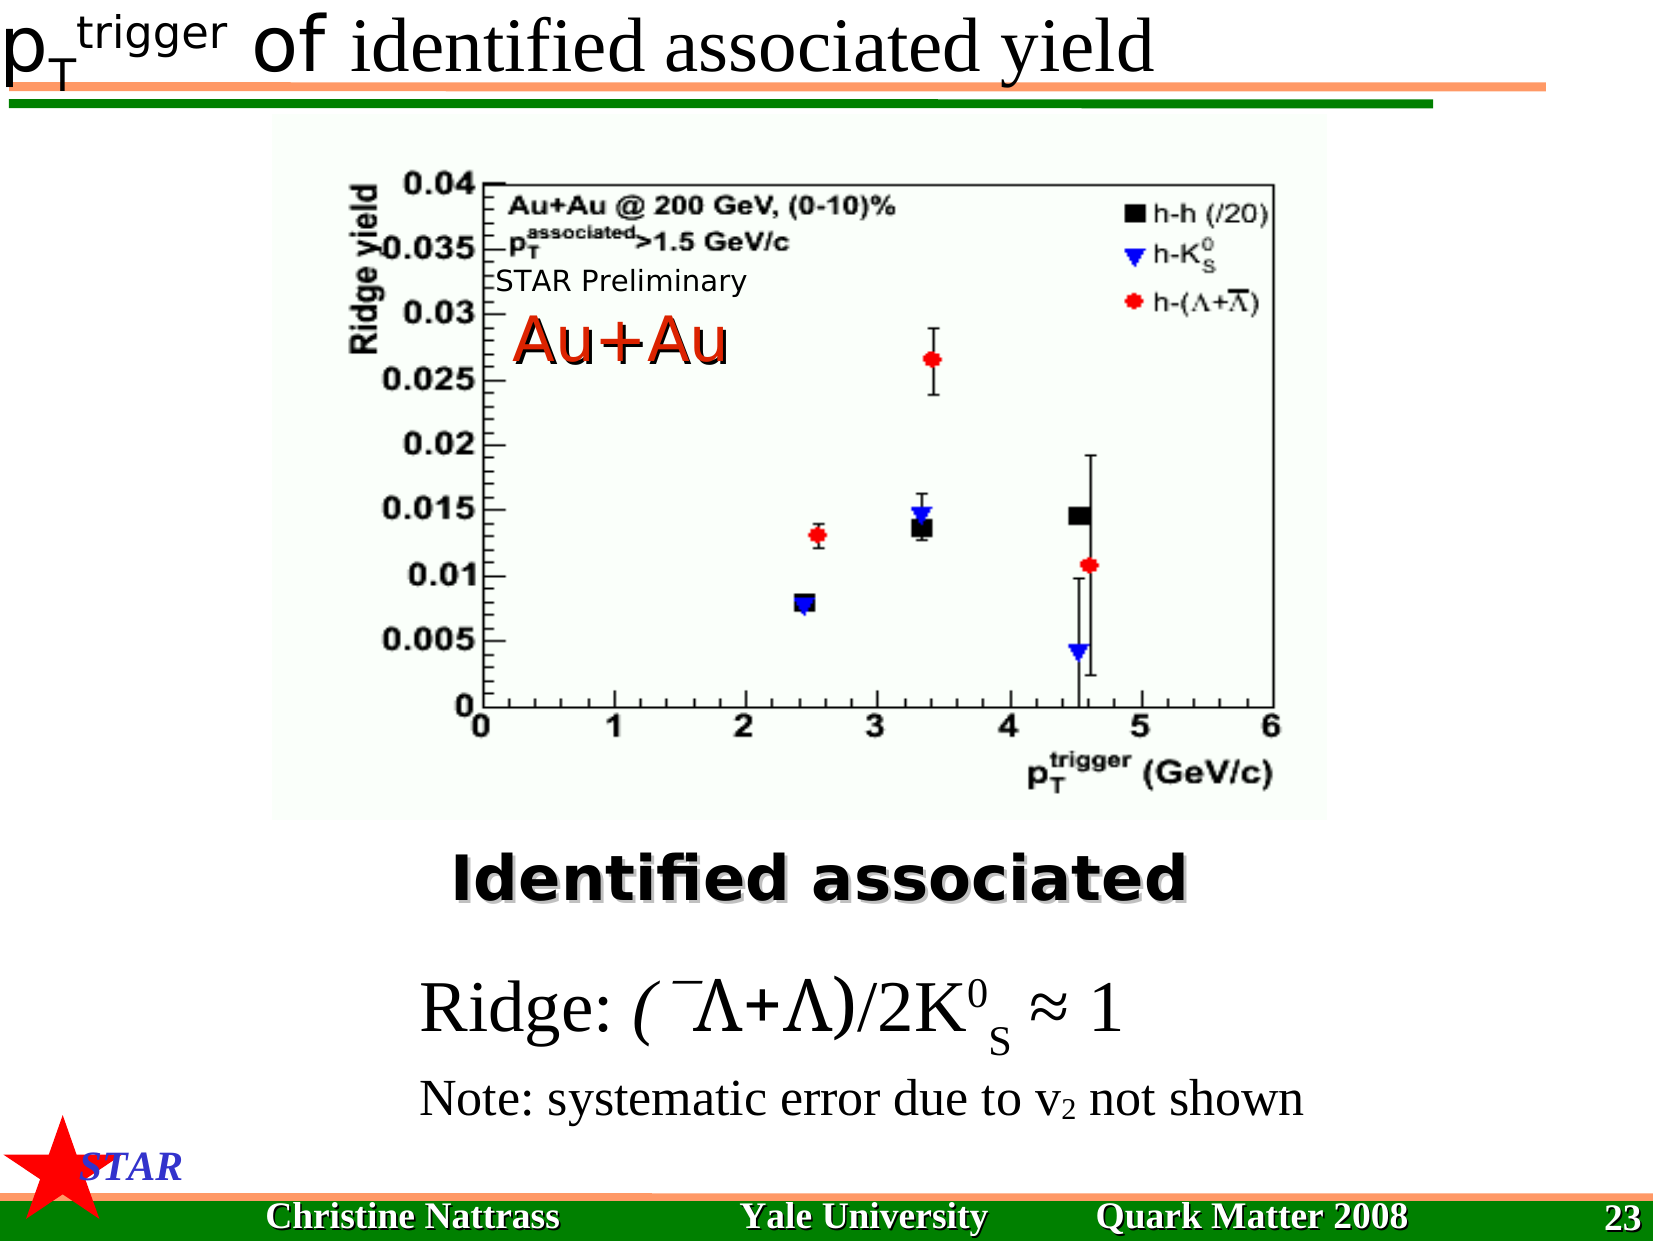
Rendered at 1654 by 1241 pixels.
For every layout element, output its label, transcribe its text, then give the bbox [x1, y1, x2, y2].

text_box pTtrigger of identified associated yield [0, 0, 1654, 104]
text_box Au+Au [497, 299, 892, 413]
text_box Identified associated [436, 839, 1299, 928]
text_box Ridge: (Λ+Λ)/2K0S ≈ 1 Note: systematic error due to v2 not shown [402, 960, 1501, 1186]
picture [272, 114, 1327, 820]
text_box STAR Preliminary [480, 259, 1100, 323]
